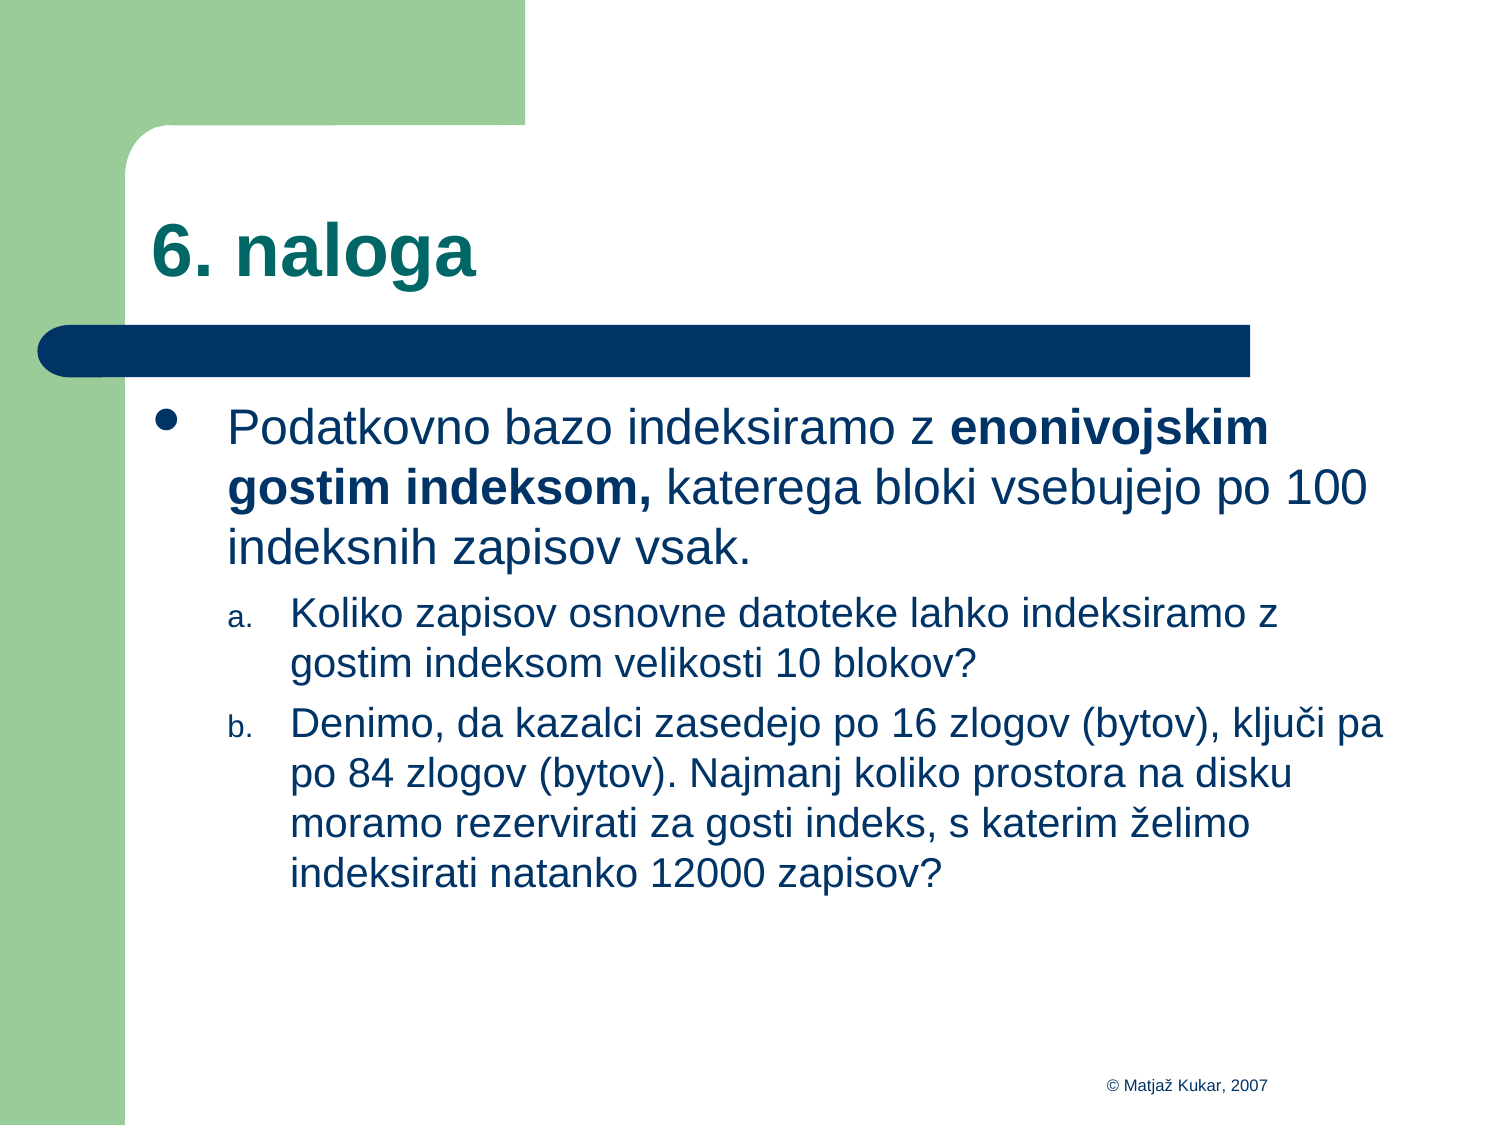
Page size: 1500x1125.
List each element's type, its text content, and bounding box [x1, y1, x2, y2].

title 6. naloga [136, 136, 1414, 301]
list Podatkovno bazo indeksiramo z enonivojskim gostim indeksom, katerega bloki vsebujejo po 100 indeksnih zapisov vsak. Koliko zapisov osnovne datoteke lahko indeksiramo z gostim indeksom velikosti 10 blokov? Denimo, da kazalci zasedejo po 16 zlogov (bytov), ključi pa po 84 zlogov (bytov). Najmanj koliko prostora na disku moramo rezervirati za gosti indeks, s katerim želimo indeksirati natanko 12000 zapisov? [137, 387, 1400, 999]
text_box © Matjaž Kukar, 2007 [949, 1025, 1426, 1103]
